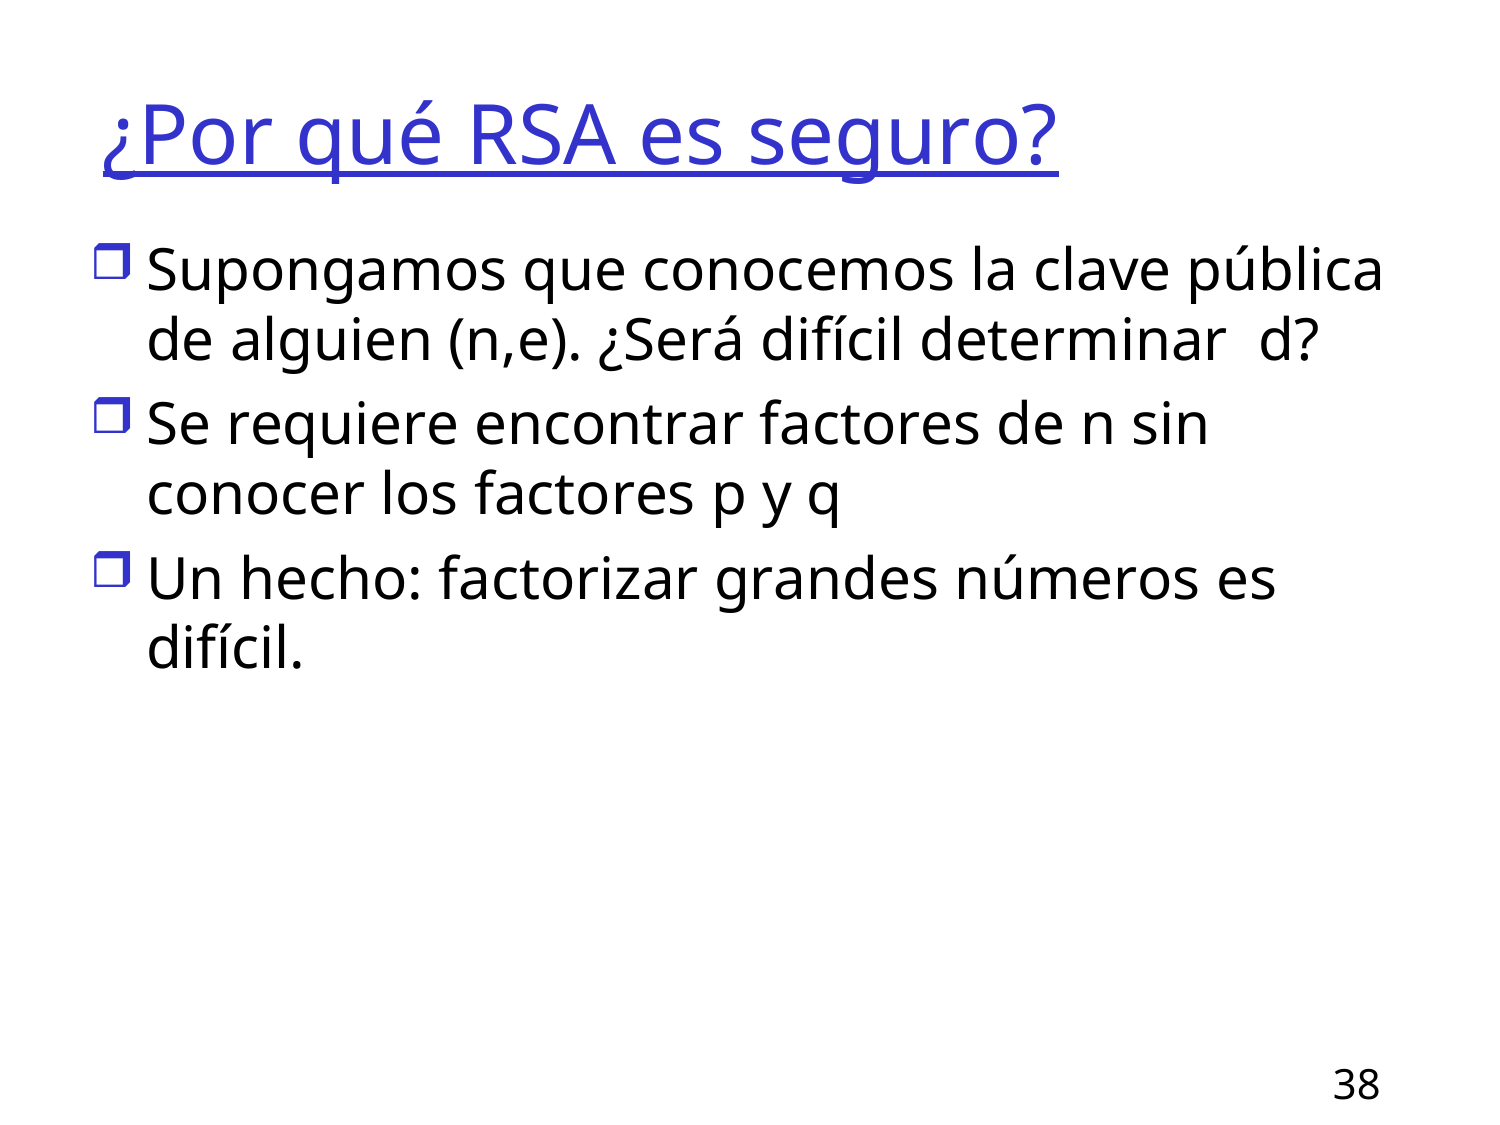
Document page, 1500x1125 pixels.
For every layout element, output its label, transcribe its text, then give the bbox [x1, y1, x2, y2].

list Supongamos que conocemos la clave pública de alguien (n,e). ¿Será difícil determinar d? Se requiere encontrar factores de n sin conocer los factores p y q Un hecho: factorizar grandes números es difícil. [75, 224, 1421, 831]
title ¿Por qué RSA es seguro? [87, 37, 1363, 224]
